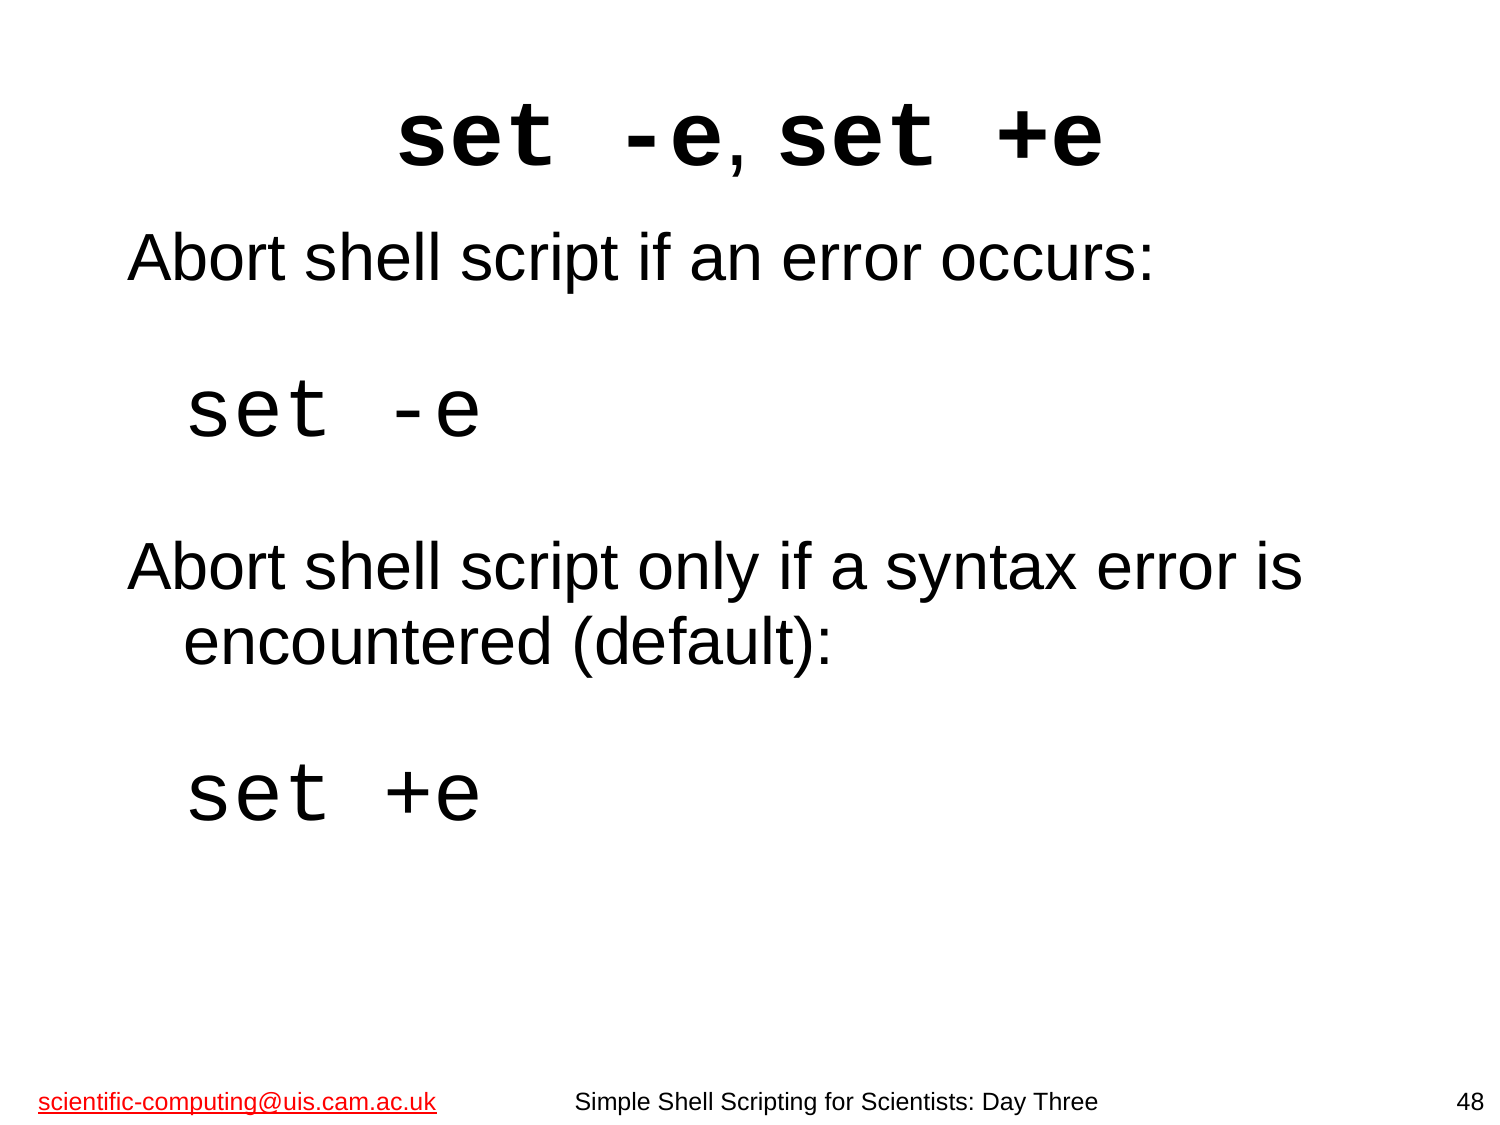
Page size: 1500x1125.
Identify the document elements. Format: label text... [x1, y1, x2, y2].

list Abort shell script if an error occurs: set -e Abort shell script only if a syntax error is encountered (default): set +e [112, 212, 1388, 1051]
title set -e, set +e [112, 74, 1388, 201]
